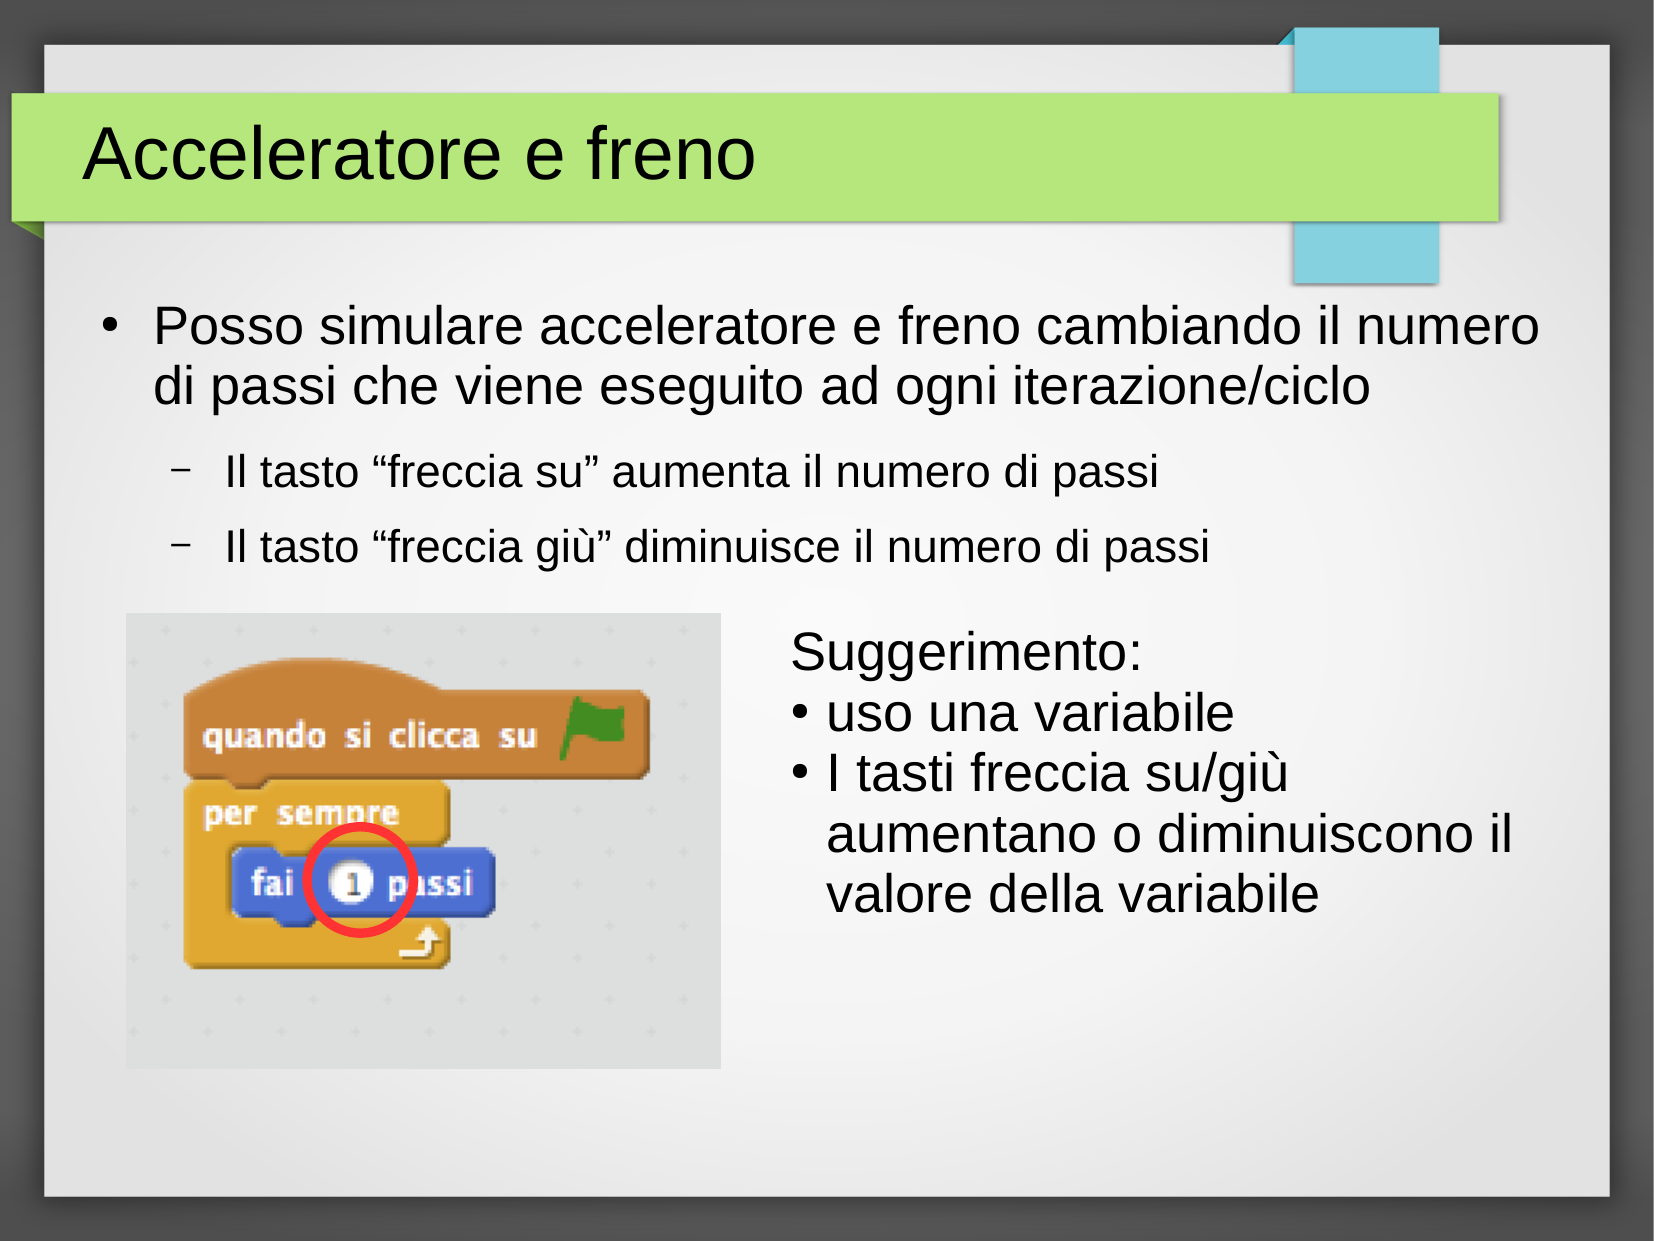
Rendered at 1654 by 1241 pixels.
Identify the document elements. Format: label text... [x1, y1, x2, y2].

text_box Suggerimento: uso una variabile I tasti freccia su/giù aumentano o diminuiscono il valore della variabile [775, 614, 1548, 1111]
picture [0, 0, 1654, 1241]
list Posso simulare acceleratore e freno cambiando il numero di passi che viene eseguito ad ogni iterazione/ciclo Il tasto “freccia su” aumenta il numero di passi Il tasto “freccia giù” diminuisce il numero di passi [82, 295, 1571, 603]
title Acceleratore e freno [82, 94, 1264, 213]
